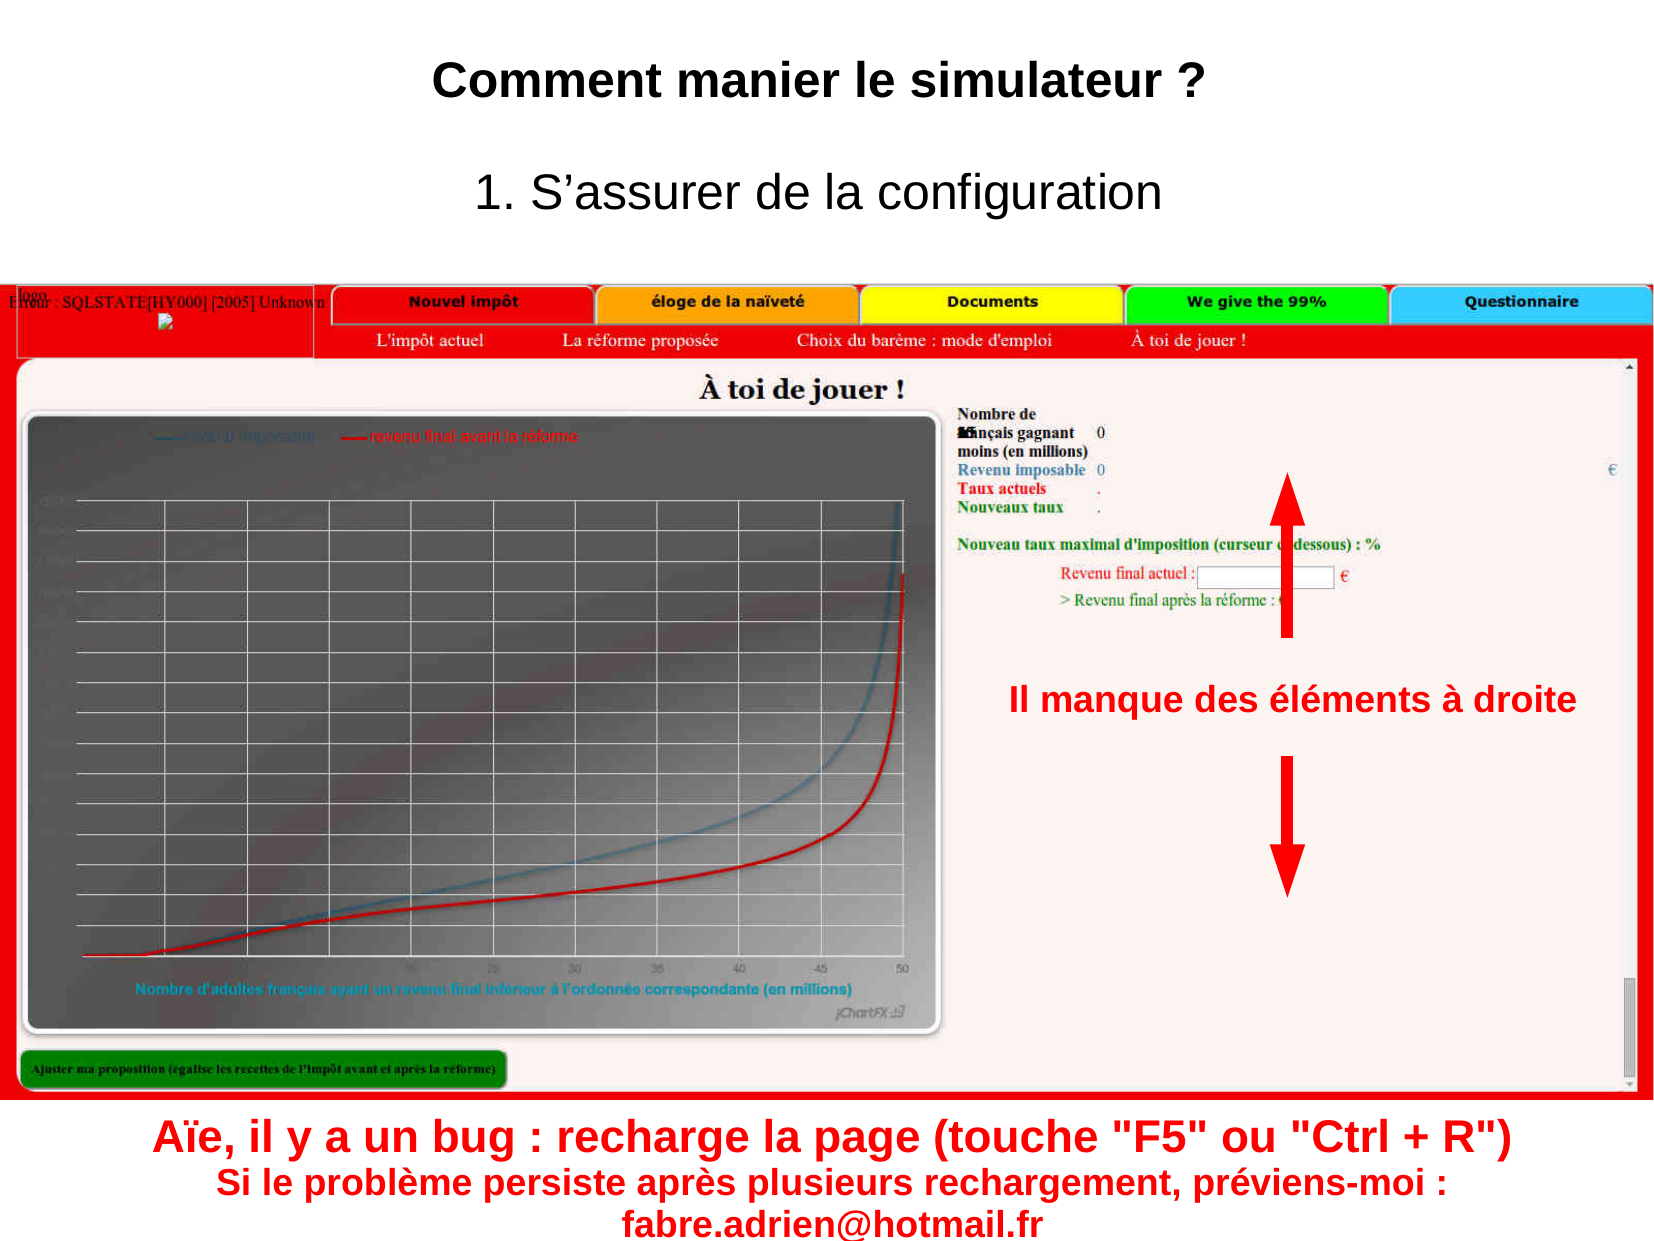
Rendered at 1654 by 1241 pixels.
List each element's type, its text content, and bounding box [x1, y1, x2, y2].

picture [0, 283, 1654, 1100]
text_box Comment manier le simulateur ? 1. S’assurer de la configuration [315, 45, 1324, 229]
text_box Aïe, il y a un bug : recharge la page (touche "F5" ou "Ctrl + R") Si le problème persiste après plusieurs rechargement, préviens-moi : fabre.adrien@hotmail.fr [0, 1103, 1654, 1241]
text_box Il manque des éléments à droite [956, 671, 1630, 780]
